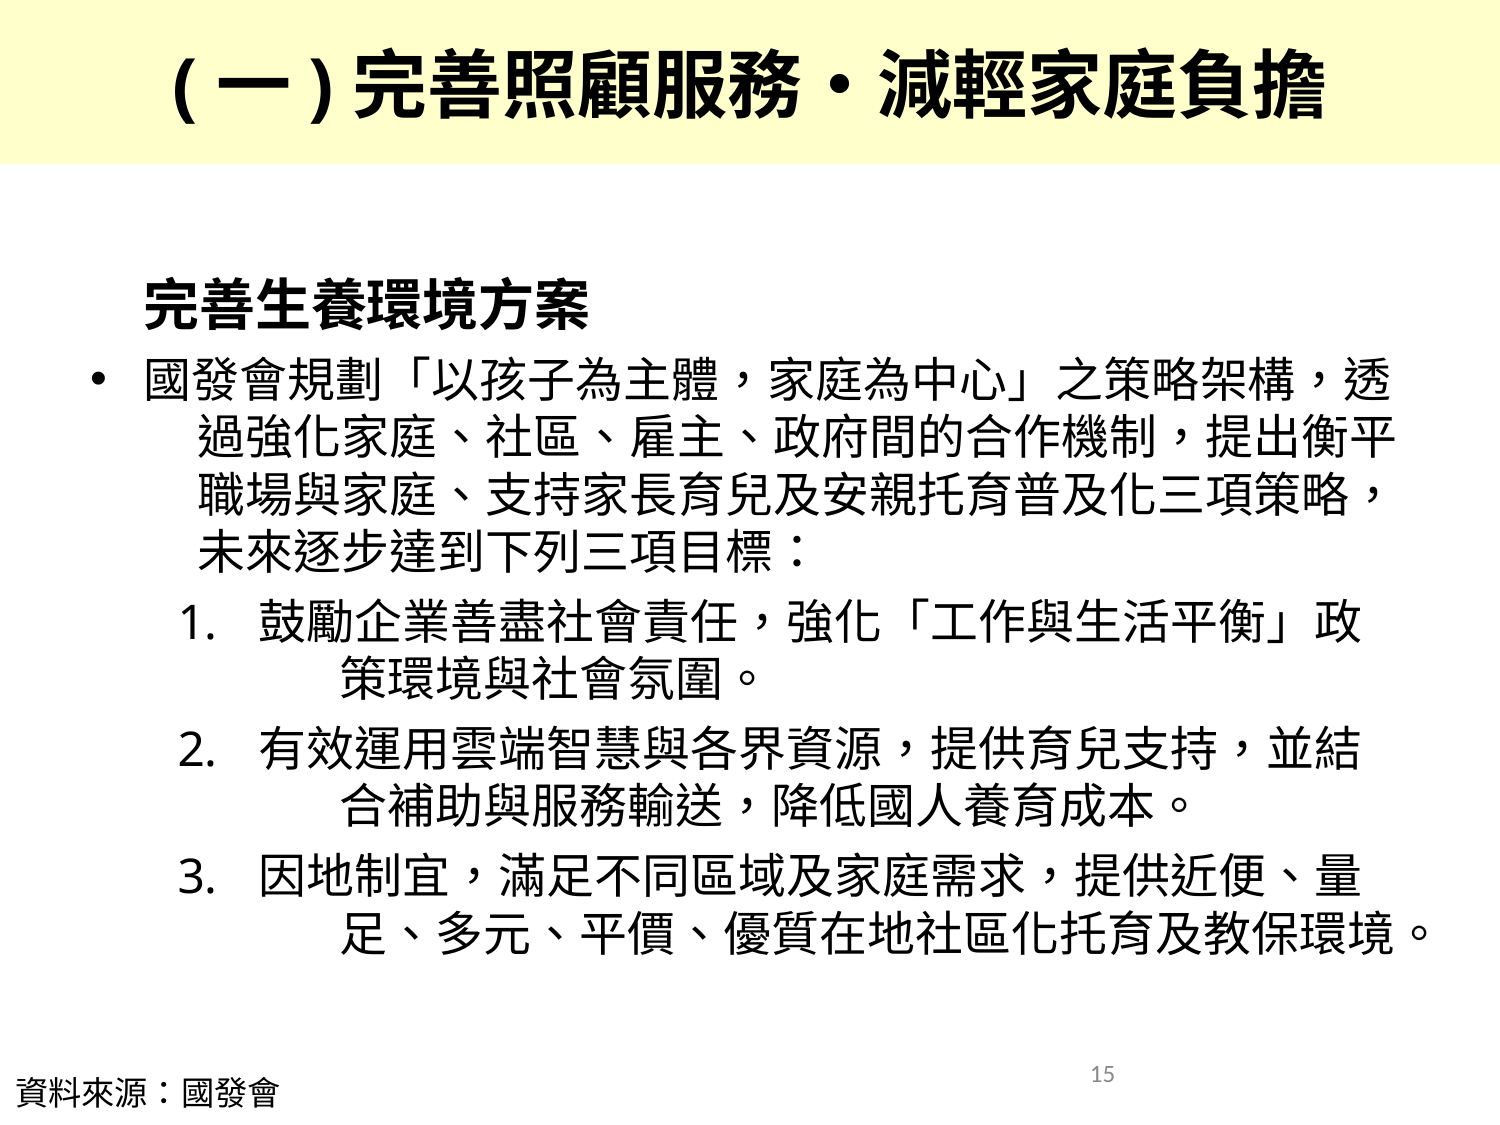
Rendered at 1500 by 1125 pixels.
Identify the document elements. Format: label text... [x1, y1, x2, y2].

list 完善生養環境方案 國發會規劃「以孩子為主體，家庭為中心」之策略架構，透過強化家庭、社區、雇主、政府間的合作機制，提出衡平職場與家庭、支持家長育兒及安親托育普及化三項策略，未來逐步達到下列三項目標： 鼓勵企業善盡社會責任，強化「工作與生活平衡」政策環境與社會氛圍。 有效運用雲端智慧與各界資源，提供育兒支持，並結合補助與服務輸送，降低國人養育成本。 因地制宜，滿足不同區域及家庭需求，提供近便、量足、多元、平價、優質在地社區化托育及教保環境。 [75, 262, 1426, 1005]
text_box [1074, 1042, 1426, 1103]
text_box 資料來源：國發會 [0, 1064, 408, 1121]
title (一)完善照顧服務‧減輕家庭負擔 [0, 0, 1500, 165]
